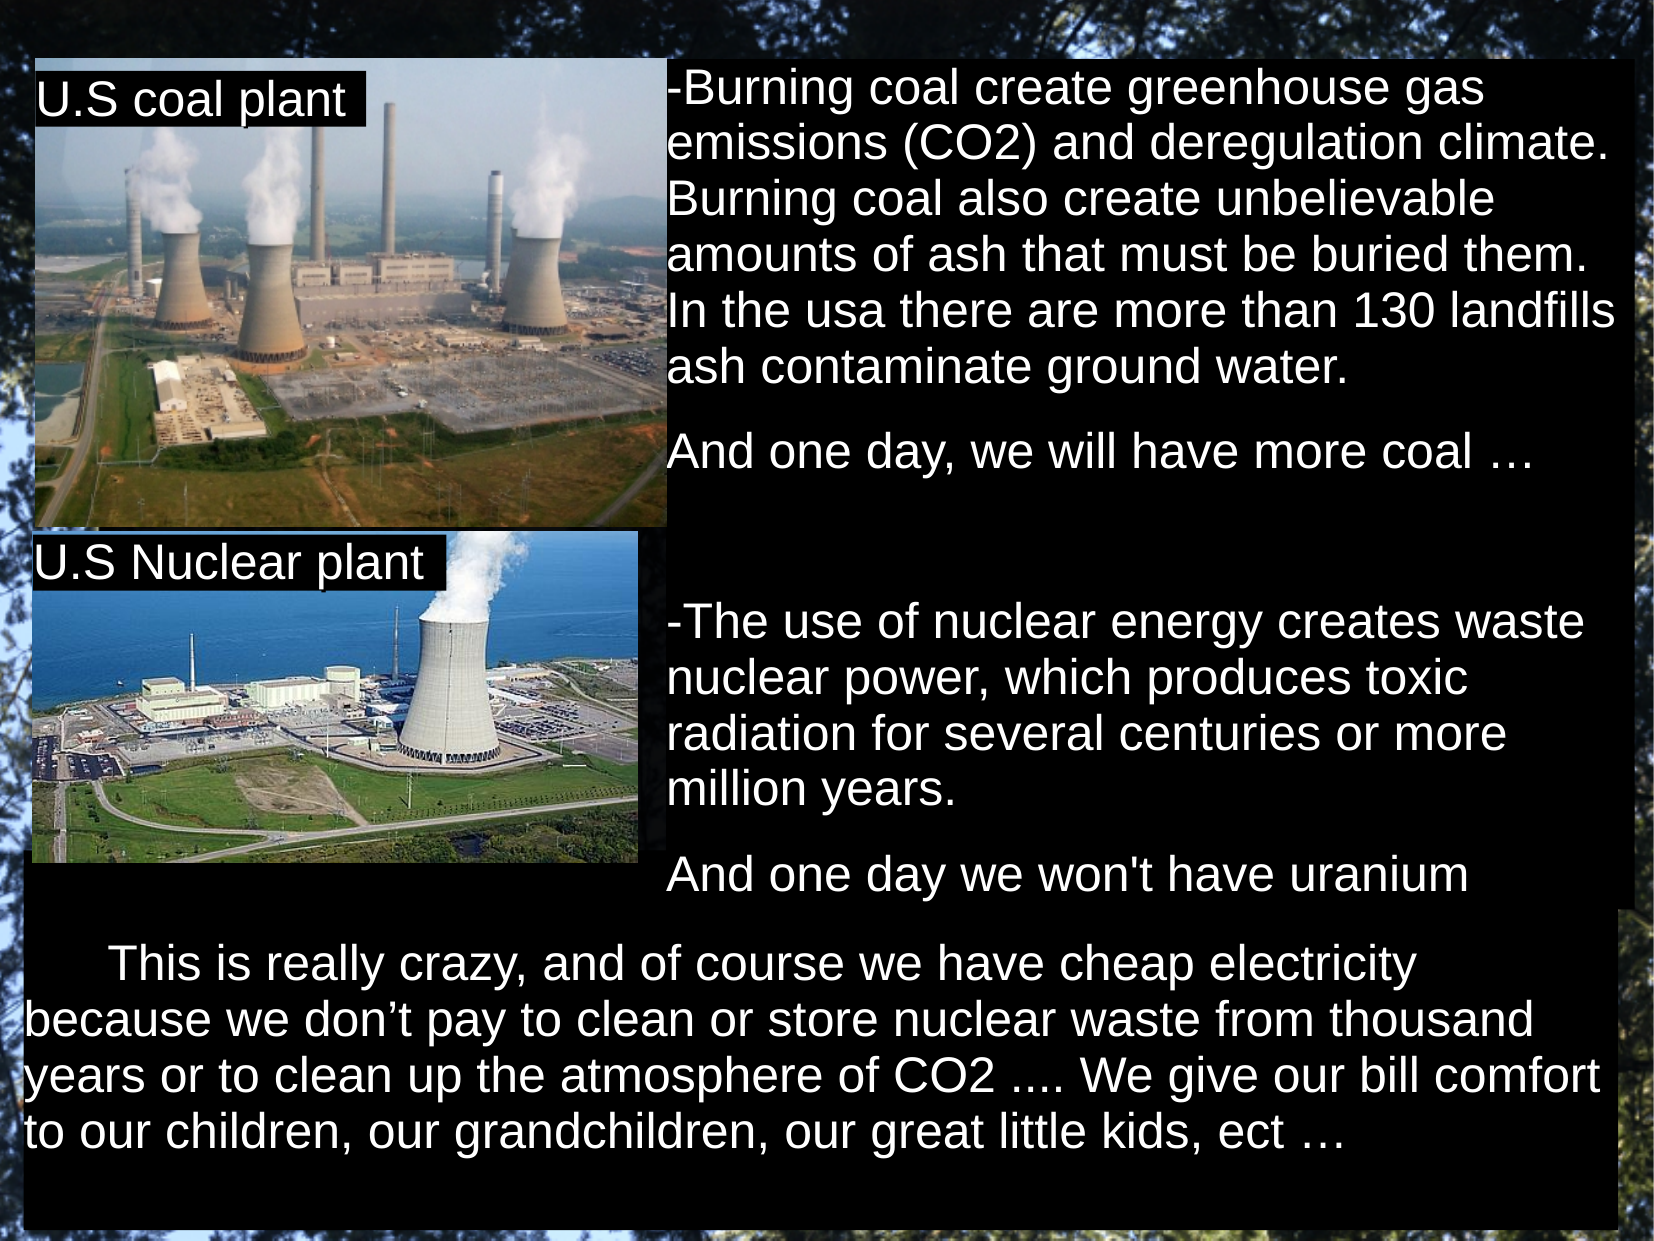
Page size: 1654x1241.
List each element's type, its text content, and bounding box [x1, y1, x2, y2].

list U.S Nuclear plant [32, 534, 447, 591]
list This is really crazy, and of course we have cheap electricity because we don’t pay to clean or store nuclear waste from thousand years or to clean up the atmosphere of CO2 .... We give our bill comfort to our children, our grandchildren, our great little kids, ect … [23, 850, 1619, 1231]
picture [0, 0, 1654, 1241]
list -Burning coal create greenhouse gas emissions (CO2) and deregulation climate. Burning coal also create unbelievable amounts of ash that must be buried them. In the usa there are more than 130 landfills ash contaminate ground water. And one day, we will have more coal … -The use of nuclear energy creates waste nuclear power, which produces toxic radiation for several centuries or more million years. And one day we won't have uranium [666, 59, 1635, 910]
list U.S coal plant [35, 70, 367, 127]
